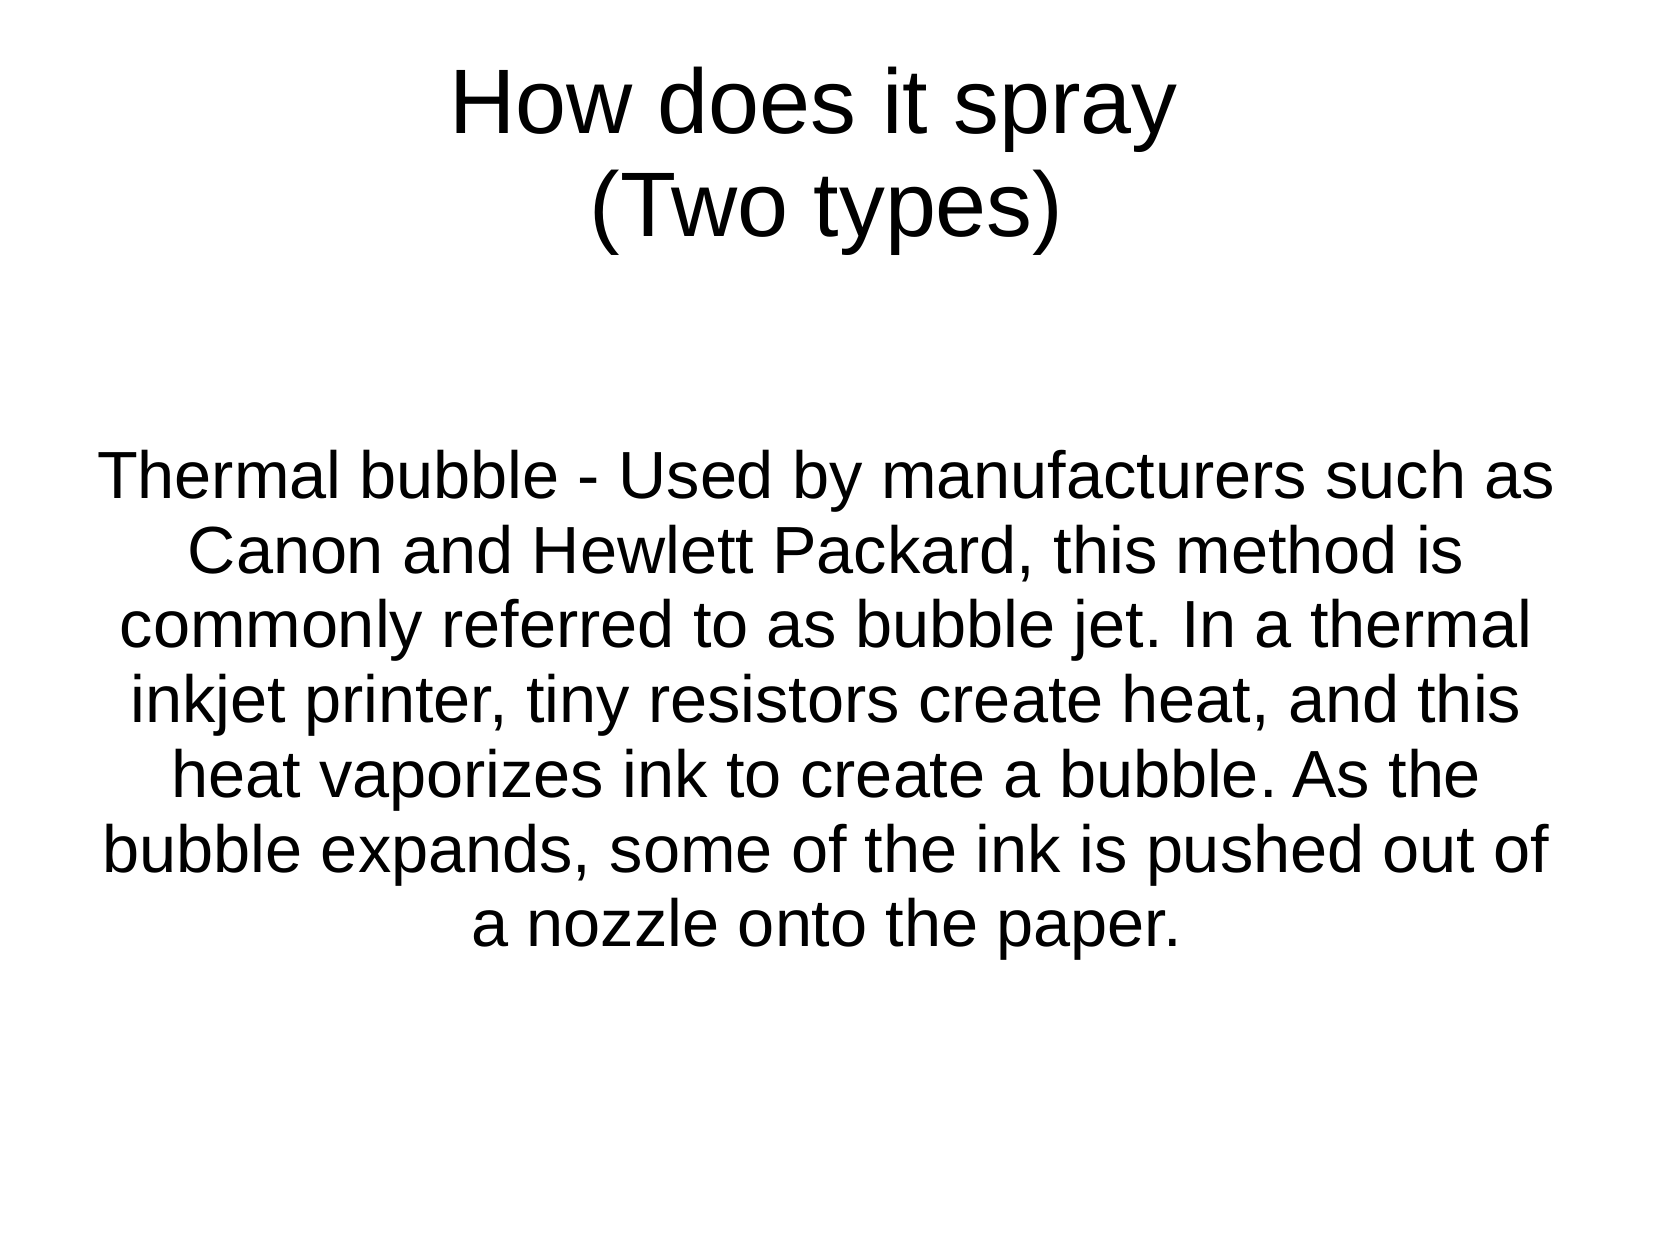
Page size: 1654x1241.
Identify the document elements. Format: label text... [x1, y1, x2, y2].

title How does it spray (Two types) [82, 39, 1571, 267]
subtitle Thermal bubble - Used by manufacturers such as Canon and Hewlett Packard, this method is commonly referred to as bubble jet. In a thermal inkjet printer, tiny resistors create heat, and this heat vaporizes ink to create a bubble. As the bubble expands, some of the ink is pushed out of a nozzle onto the paper. [82, 290, 1571, 1109]
